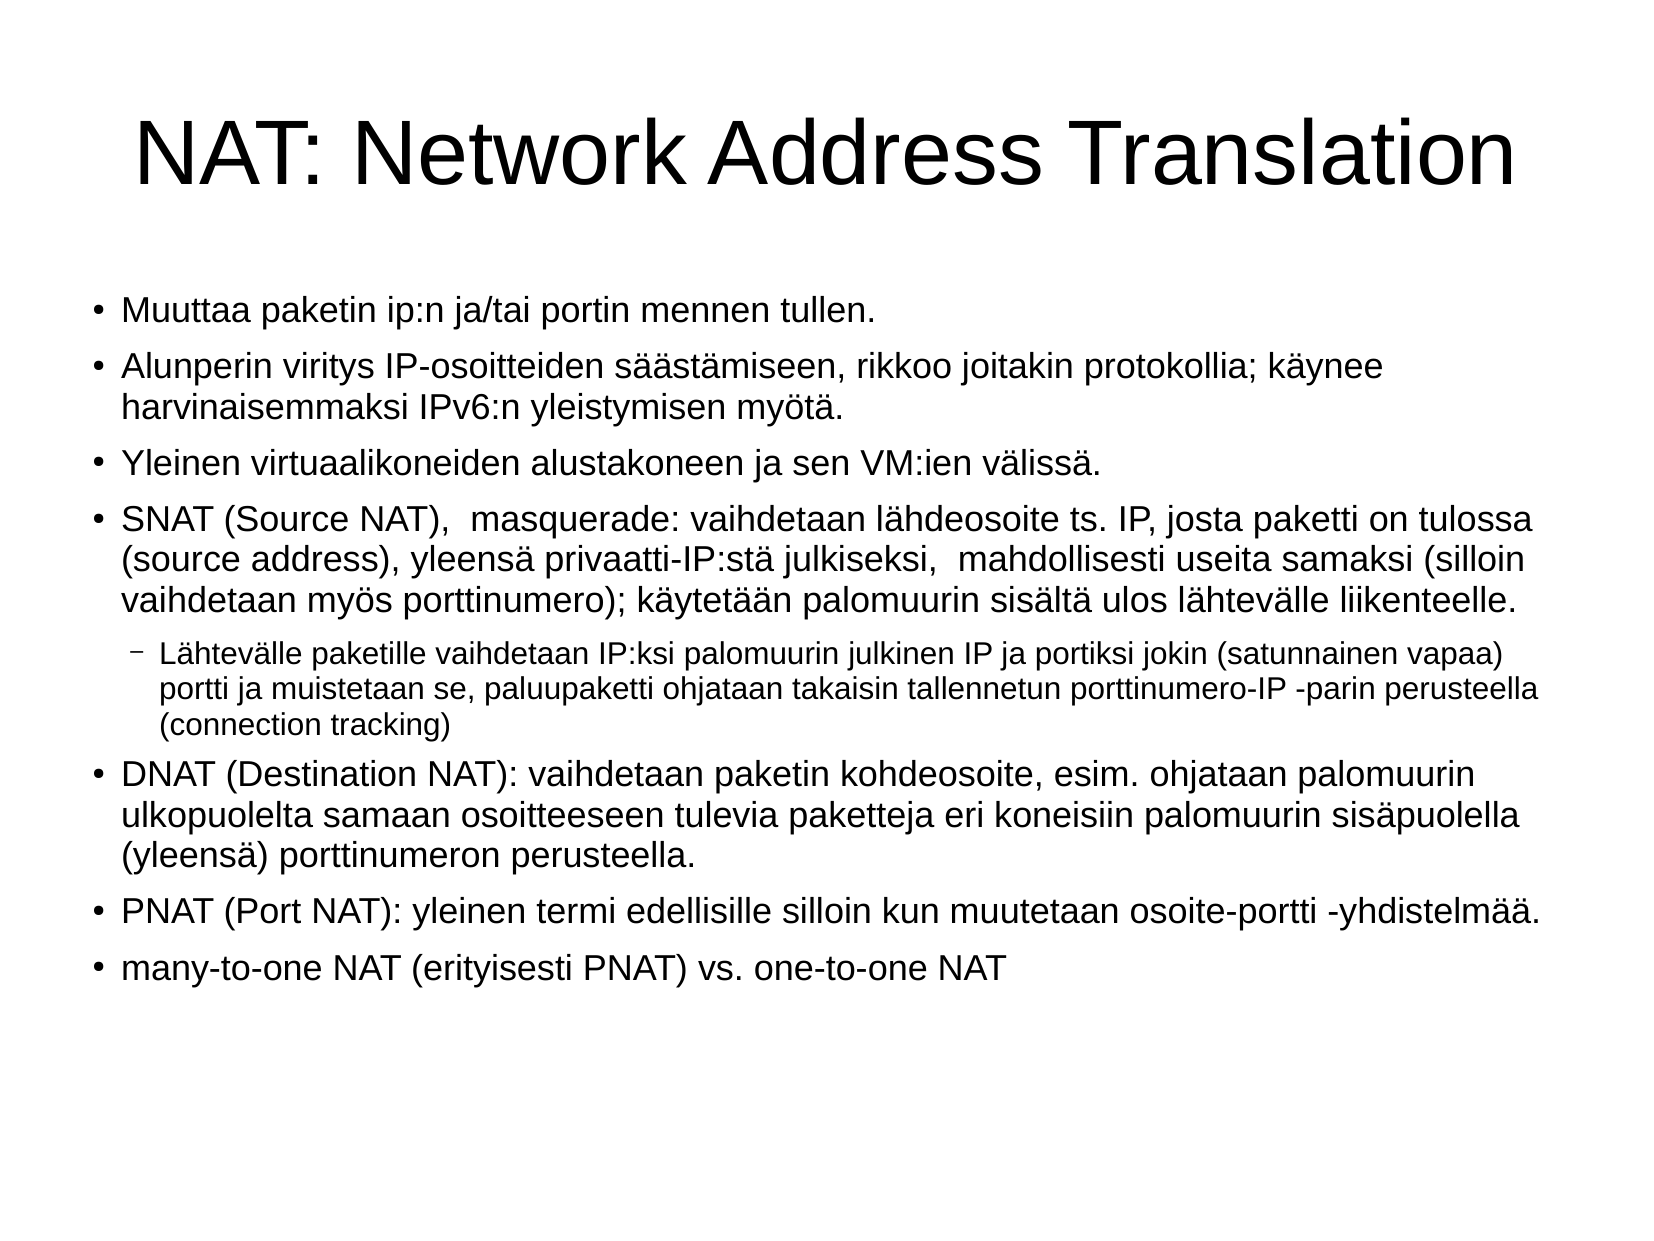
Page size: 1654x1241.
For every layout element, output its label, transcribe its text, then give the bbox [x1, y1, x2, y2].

list Muuttaa paketin ip:n ja/tai portin mennen tullen. Alunperin viritys IP-osoitteiden säästämiseen, rikkoo joitakin protokollia; käynee harvinaisemmaksi IPv6:n yleistymisen myötä. Yleinen virtuaalikoneiden alustakoneen ja sen VM:ien välissä. SNAT (Source NAT), masquerade: vaihdetaan lähdeosoite ts. IP, josta paketti on tulossa (source address), yleensä privaatti-IP:stä julkiseksi, mahdollisesti useita samaksi (silloin vaihdetaan myös porttinumero); käytetään palomuurin sisältä ulos lähtevälle liikenteelle. Lähtevälle paketille vaihdetaan IP:ksi palomuurin julkinen IP ja portiksi jokin (satunnainen vapaa) portti ja muistetaan se, paluupaketti ohjataan takaisin tallennetun porttinumero-IP -parin perusteella (connection tracking) DNAT (Destination NAT): vaihdetaan paketin kohdeosoite, esim. ohjataan palomuurin ulkopuolelta samaan osoitteeseen tulevia paketteja eri koneisiin palomuurin sisäpuolella (yleensä) porttinumeron perusteella. PNAT (Port NAT): yleinen termi edellisille silloin kun muutetaan osoite-portti -yhdistelmää. many-to-one NAT (erityisesti PNAT) vs. one-to-one NAT [82, 290, 1571, 1010]
title NAT: Network Address Translation [82, 49, 1571, 257]
